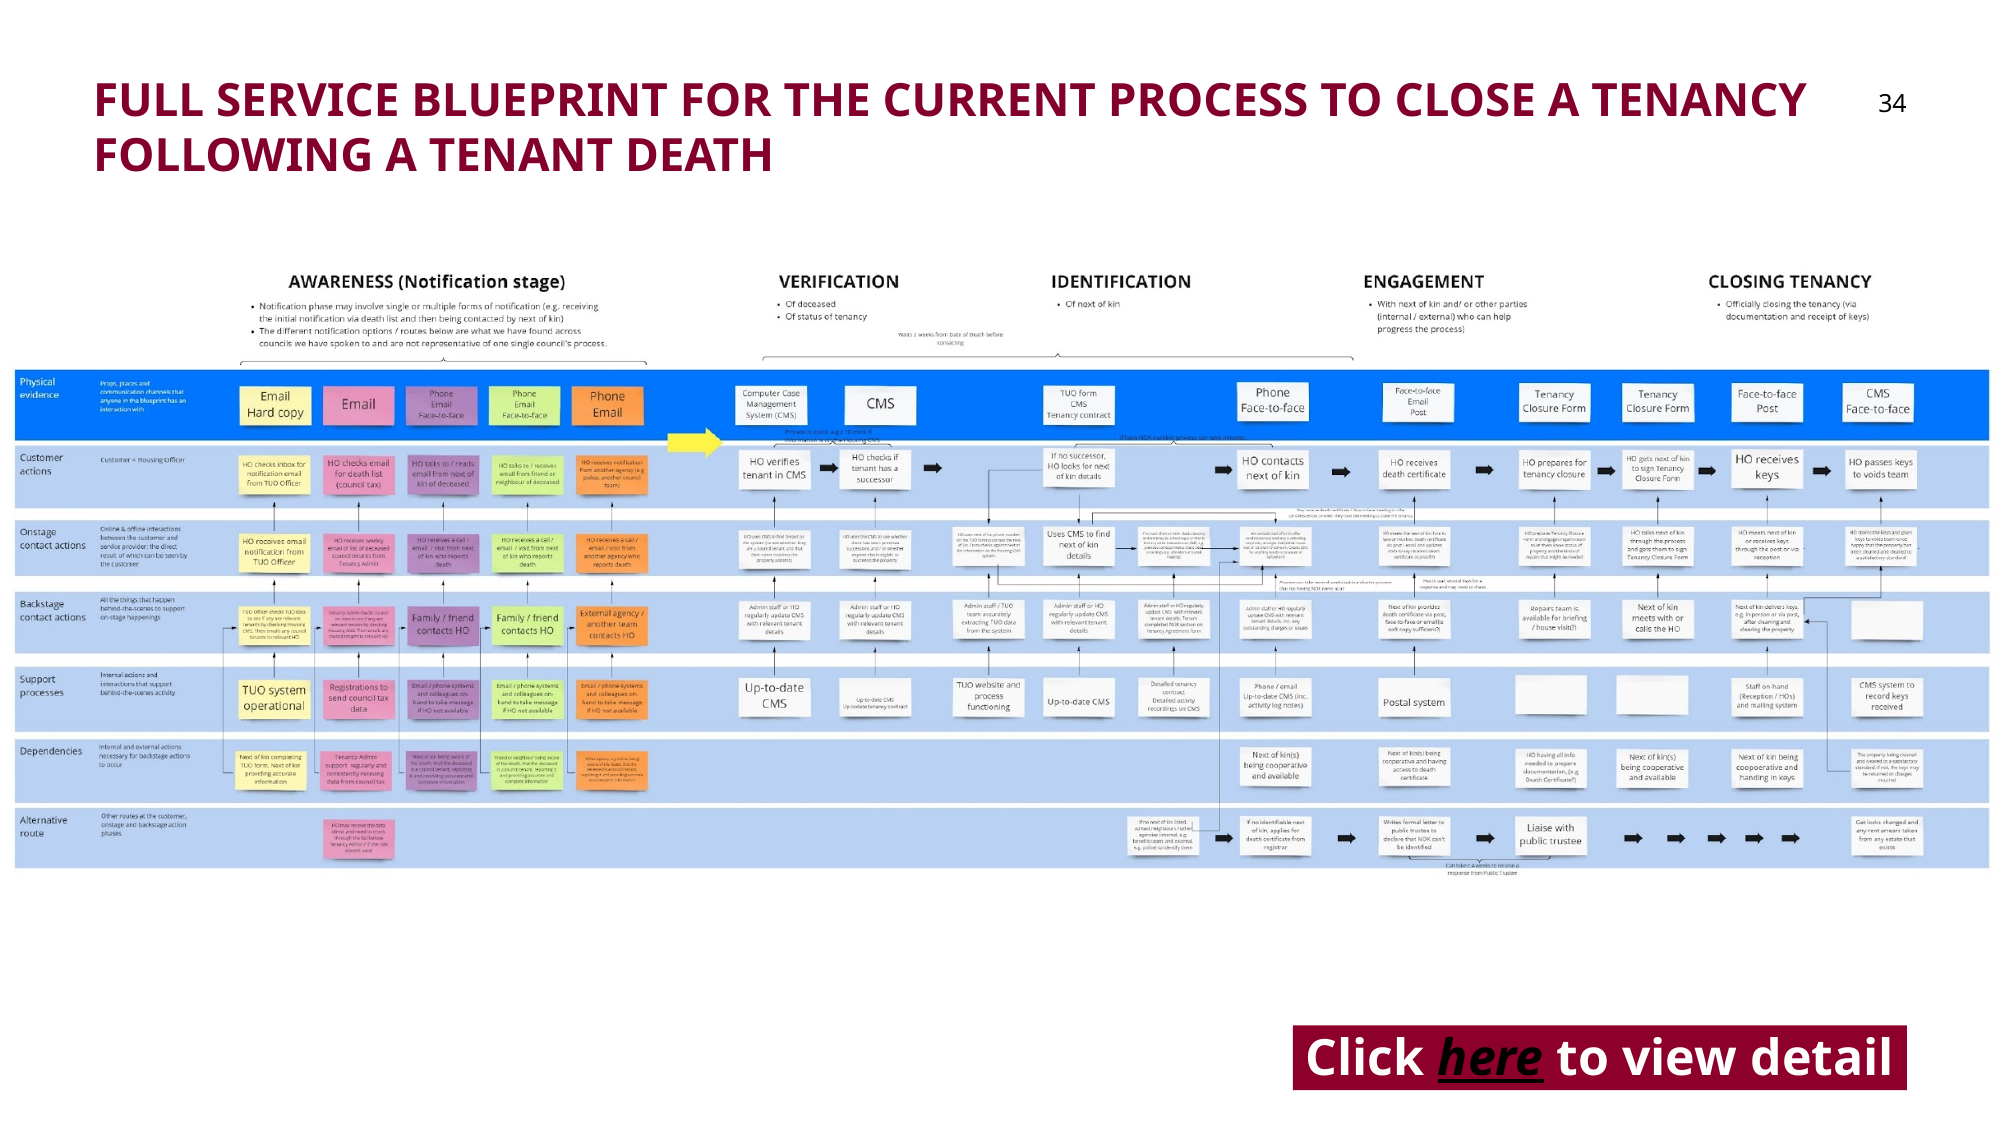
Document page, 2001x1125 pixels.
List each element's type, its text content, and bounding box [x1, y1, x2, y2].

text_box Click here to view detail [1292, 1025, 1907, 1091]
slide_number 1 [1850, 87, 1907, 148]
picture [0, 245, 2000, 880]
title FULL SERVICE BLUEPRINT FOR THE CURRENT PROCESS TO CLOSE A TENANCY FOLLOWING A TENANT DEATH [93, 70, 1809, 215]
